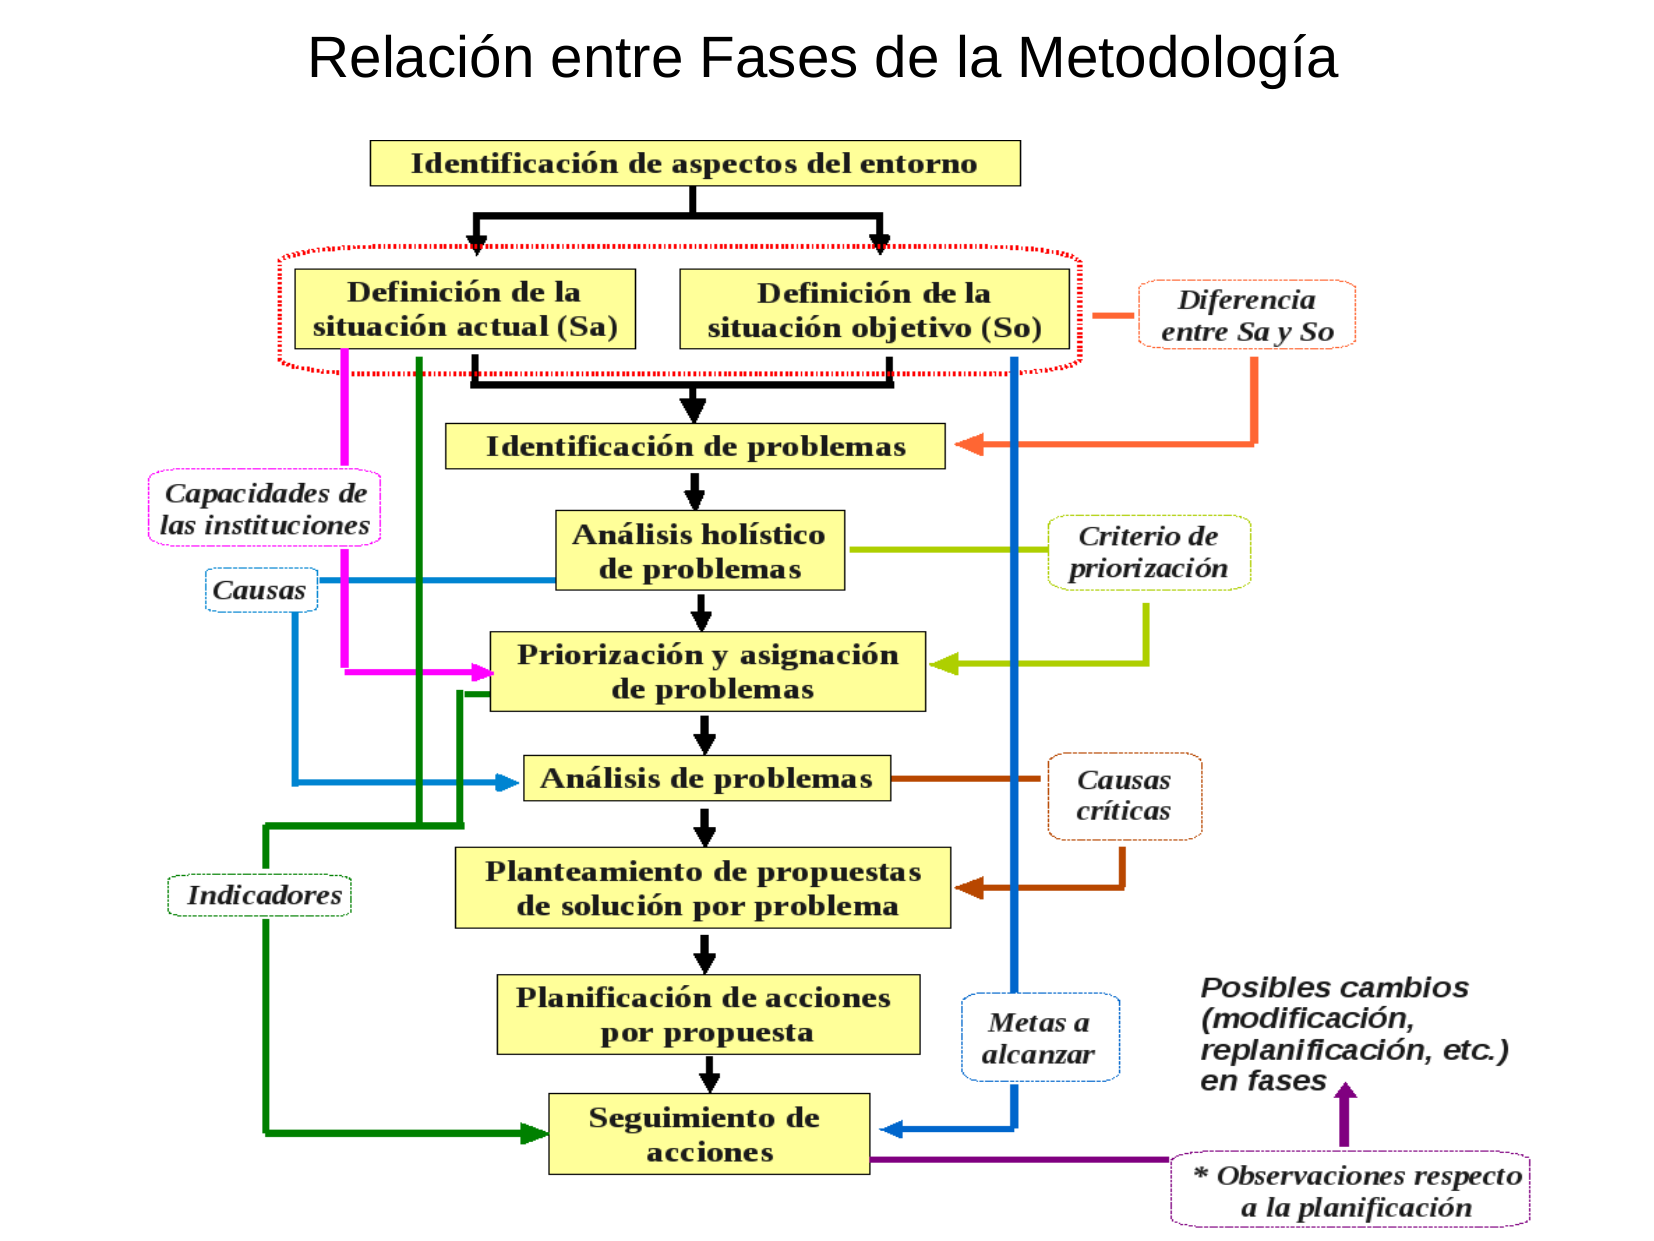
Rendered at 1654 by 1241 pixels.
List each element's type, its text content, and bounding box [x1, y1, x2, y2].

text_box Relación entre Fases de la Metodología [41, 17, 1607, 98]
picture [130, 140, 1539, 1229]
